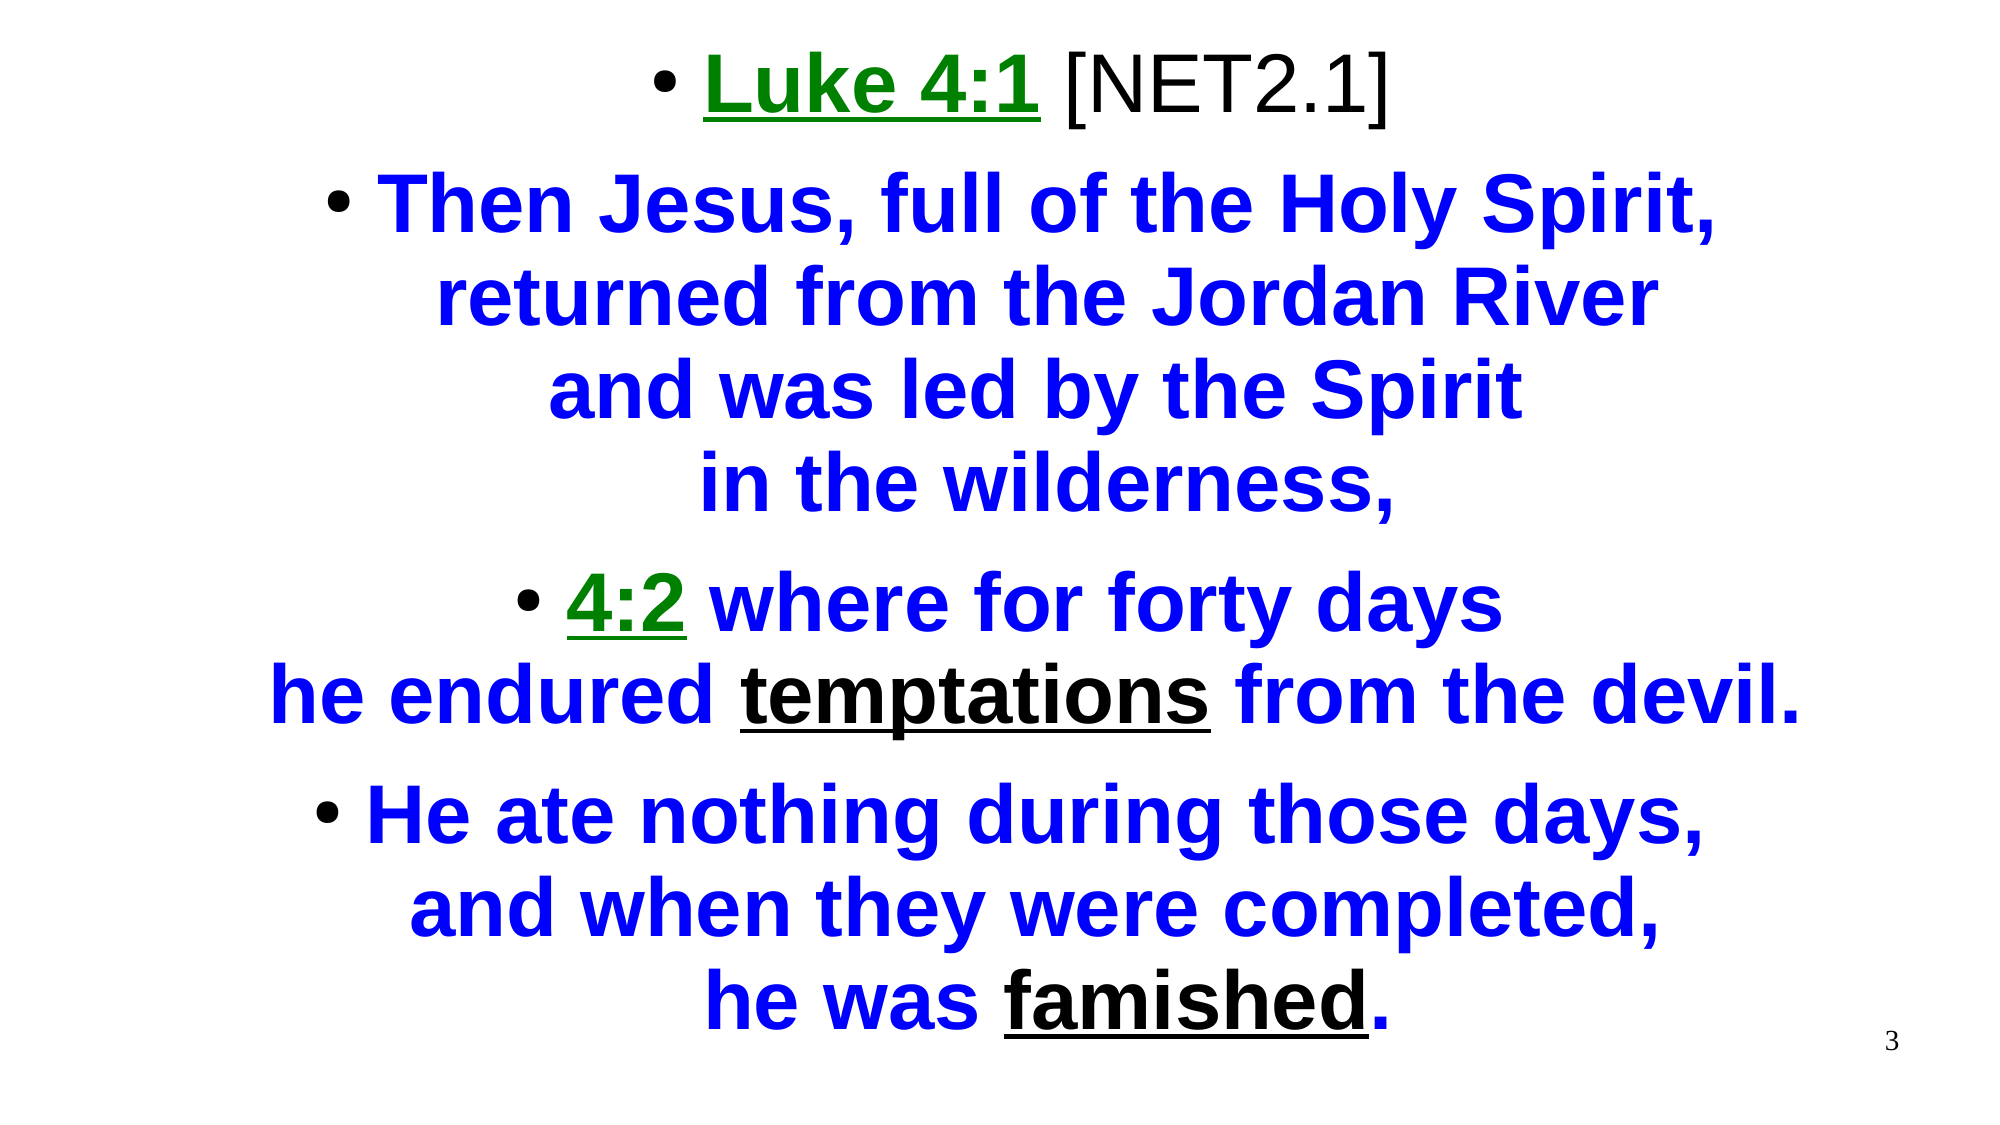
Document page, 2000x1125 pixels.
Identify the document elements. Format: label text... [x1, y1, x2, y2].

list Luke 4:1 [NET2.1] Then Jesus, full of the Holy Spirit, returned from the Jordan River and was led by the Spirit in the wilderness, 4:2 where for forty days he endured temptations from the devil. He ate nothing during those days, and when they were completed, he was famished. [37, 37, 1988, 1088]
